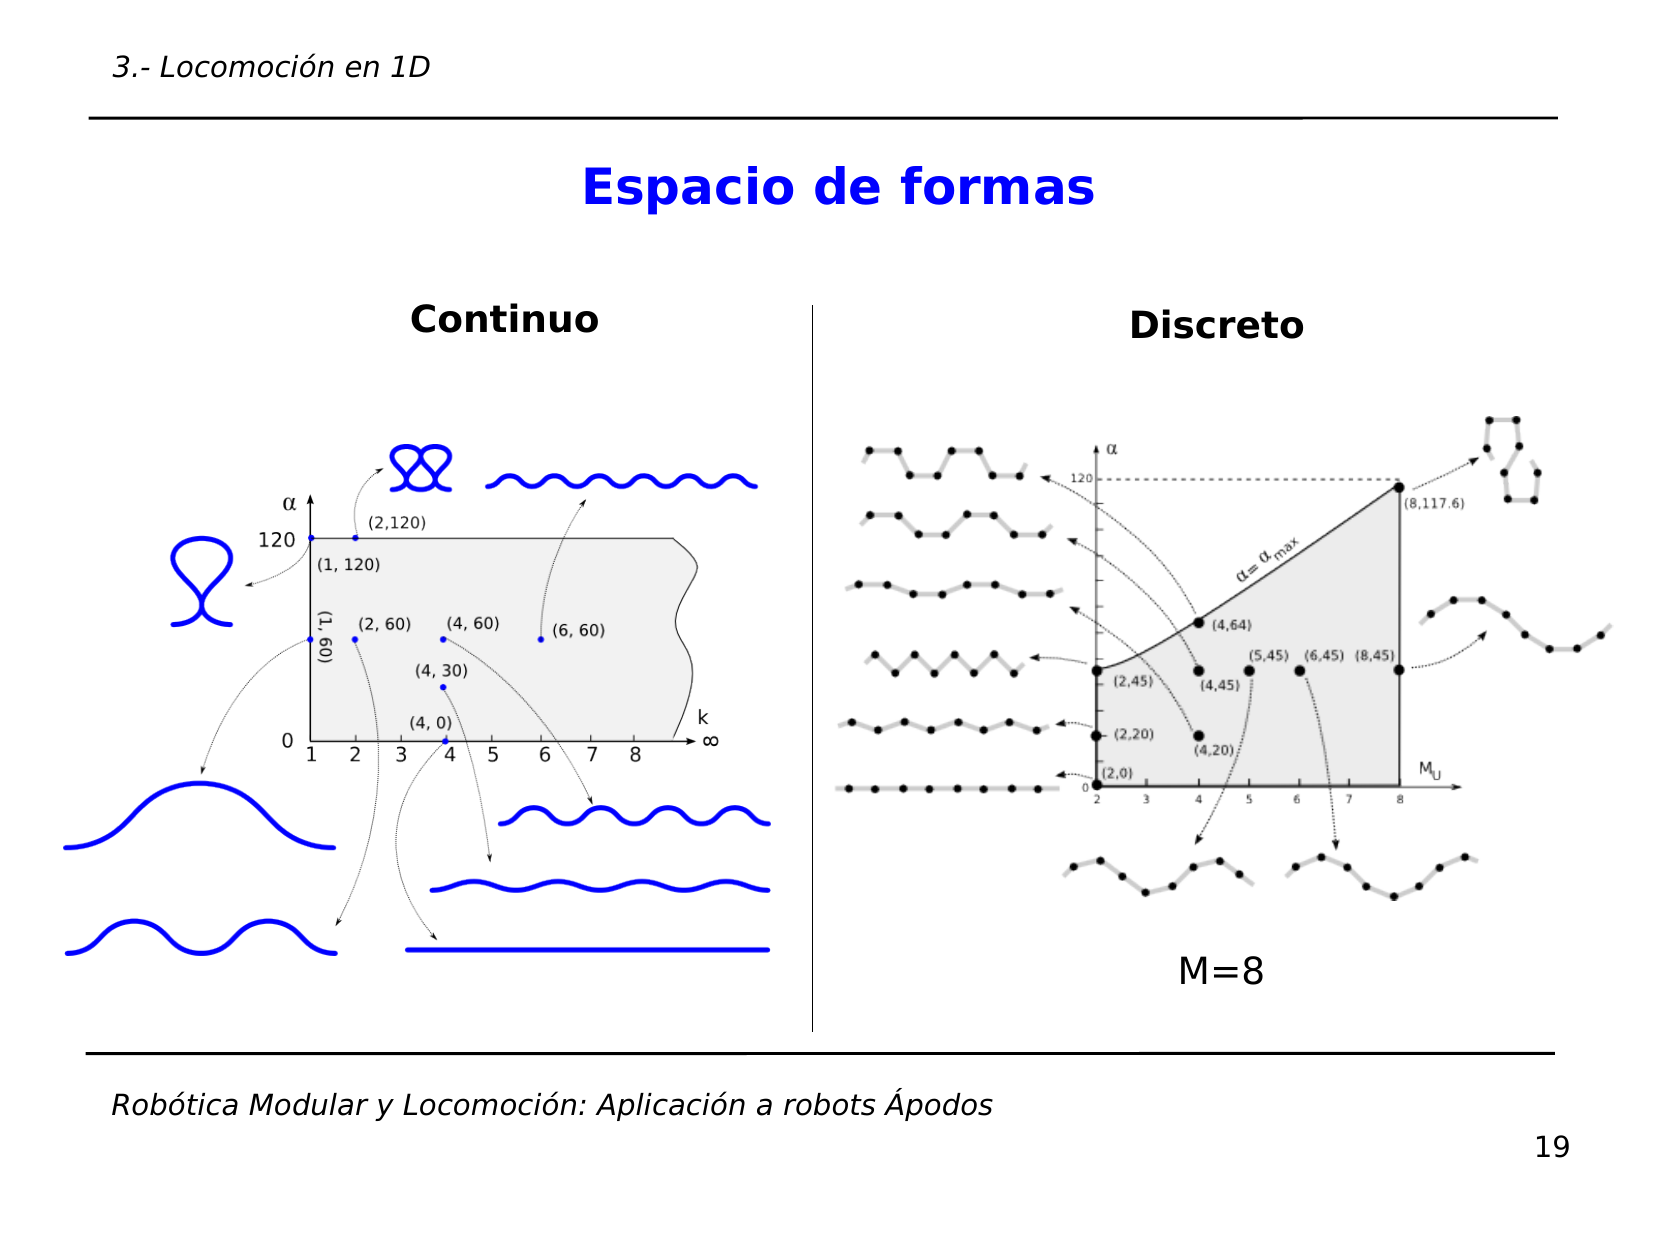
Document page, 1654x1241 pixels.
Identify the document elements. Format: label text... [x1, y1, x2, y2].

picture [63, 444, 771, 956]
text_box Espacio de formas [566, 150, 1101, 224]
text_box M=8 [1162, 942, 1279, 1001]
text_box 3.- Locomoción en 1D [97, 42, 447, 93]
text_box Discreto [1113, 296, 1317, 356]
text_box Continuo [395, 290, 611, 349]
text_box Robótica Modular y Locomoción: Aplicación a robots Ápodos [96, 1080, 1010, 1130]
picture [833, 416, 1614, 901]
